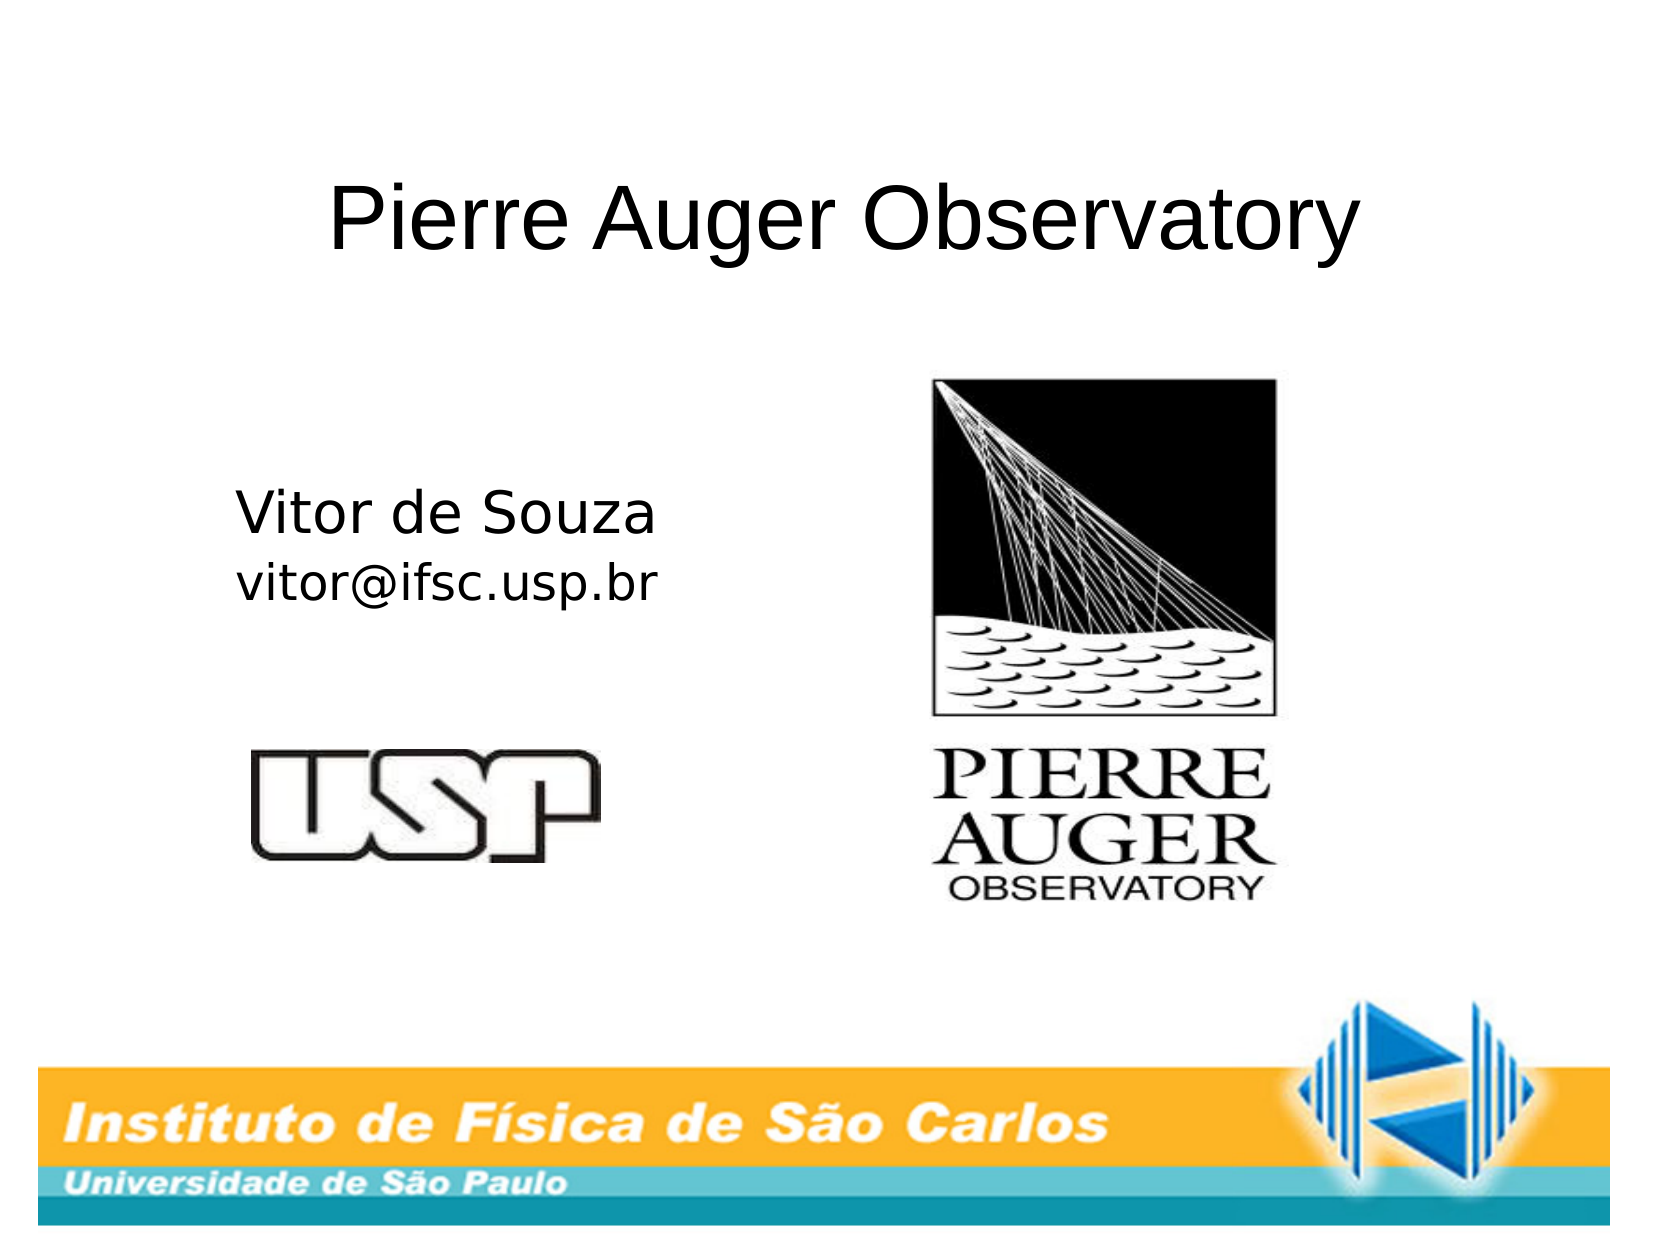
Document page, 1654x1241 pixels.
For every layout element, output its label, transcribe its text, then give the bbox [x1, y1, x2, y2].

subtitle Vitor de Souza vitor@ifsc.usp.br [150, 412, 744, 680]
picture [915, 357, 1291, 920]
title Pierre Auger Observatory [100, 103, 1590, 332]
picture [251, 749, 601, 863]
picture [38, 989, 1610, 1236]
